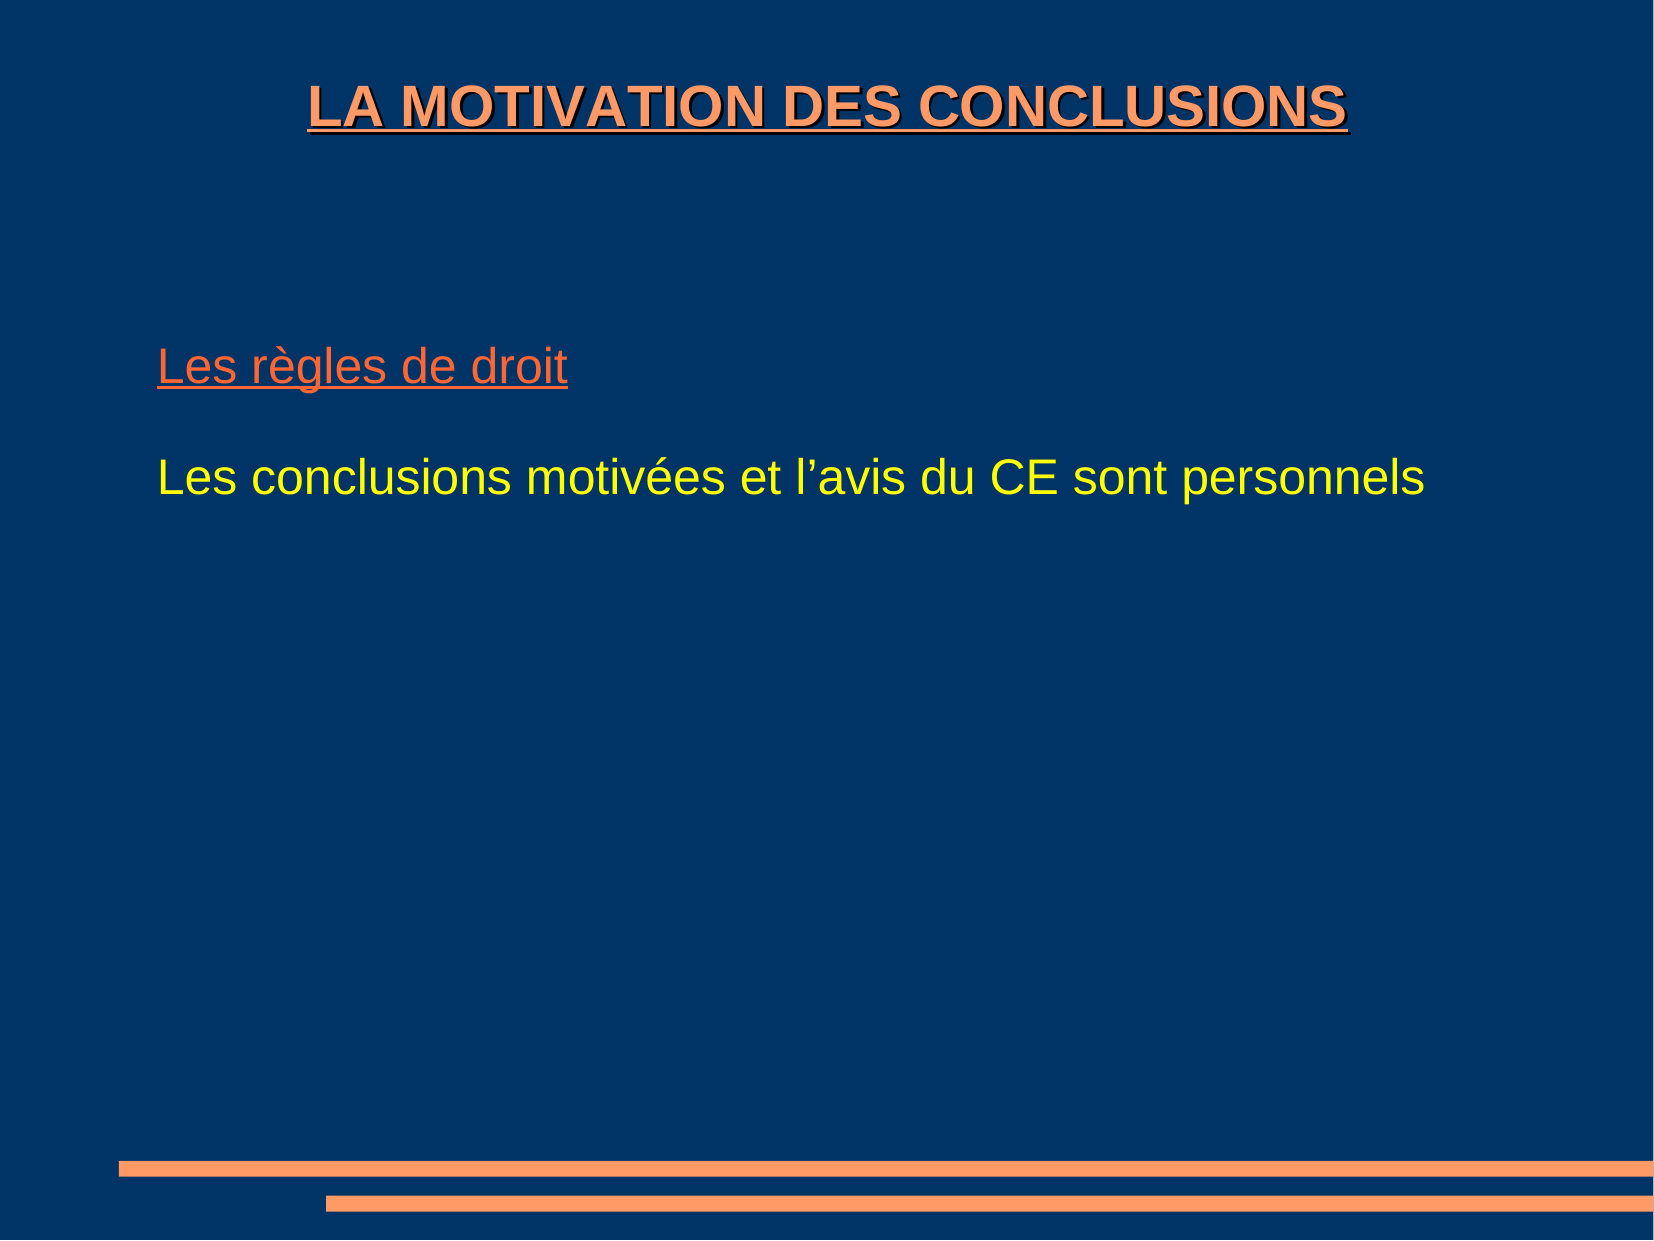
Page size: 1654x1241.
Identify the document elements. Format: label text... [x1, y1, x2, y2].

subtitle Les règles de droit Les conclusions motivées et l’avis du CE sont personnels [121, 212, 1561, 1132]
title LA MOTIVATION DES CONCLUSIONS [121, 46, 1534, 166]
